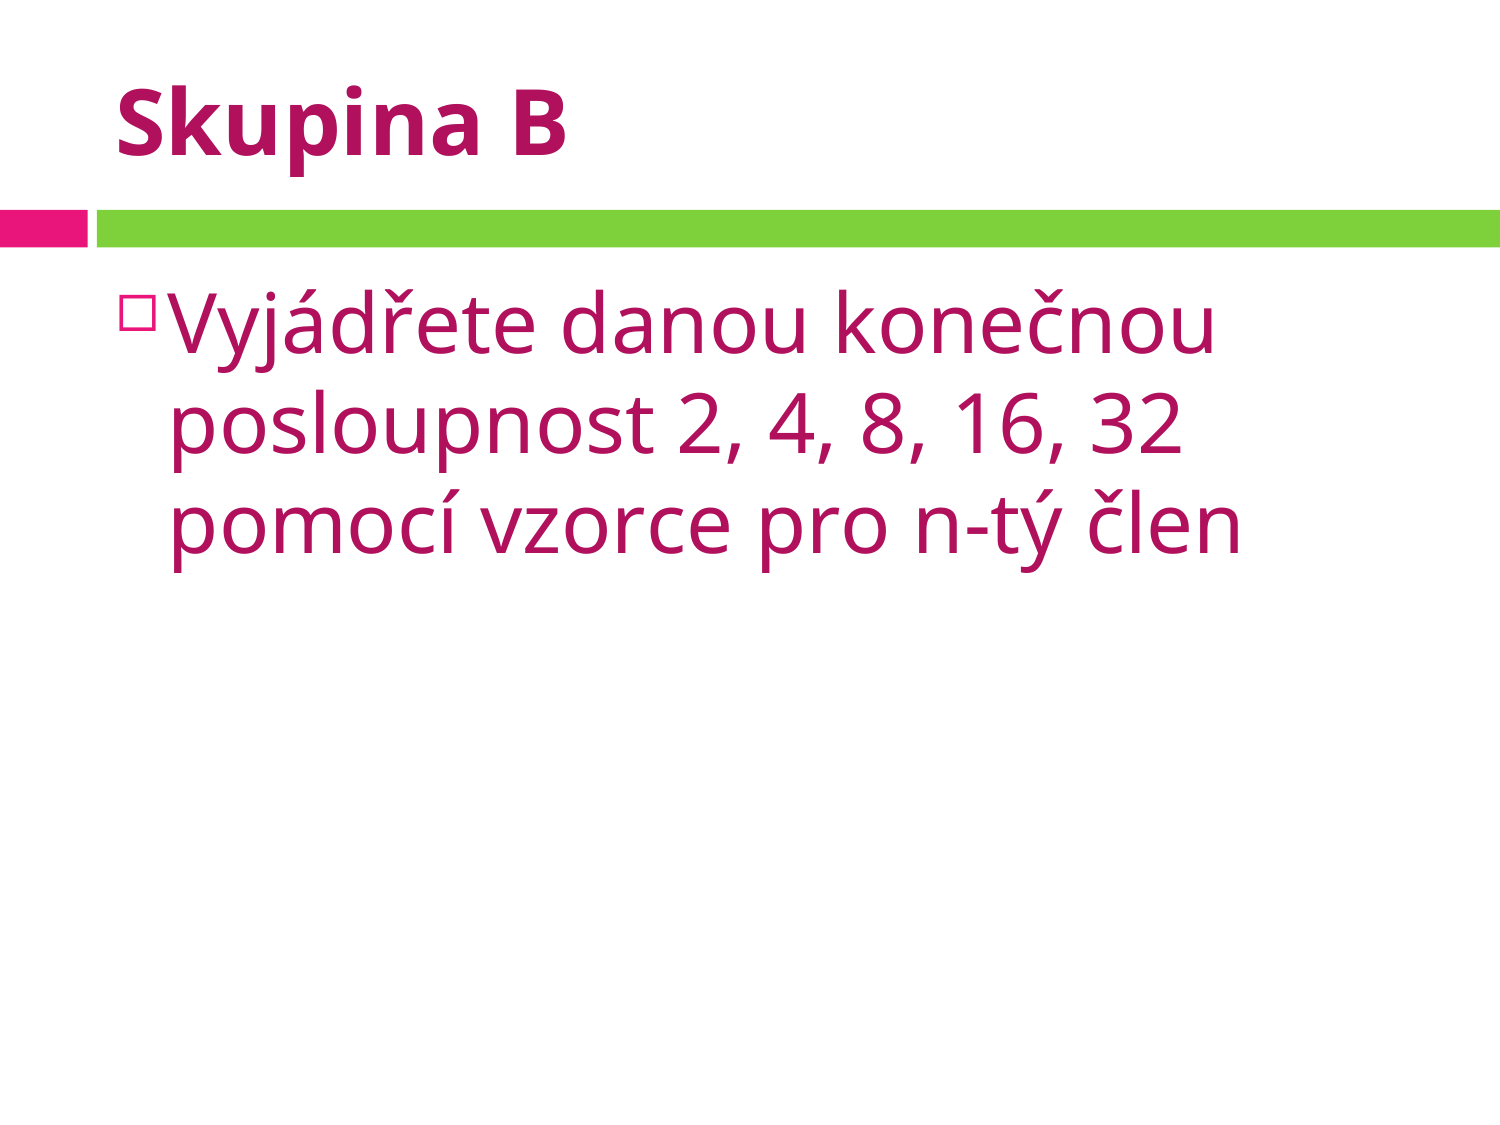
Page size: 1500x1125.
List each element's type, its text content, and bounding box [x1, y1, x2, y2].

title Skupina B [100, 37, 1438, 201]
list Vyjádřete danou konečnou posloupnost 2, 4, 8, 16, 32 pomocí vzorce pro n-tý člen [100, 262, 1438, 1001]
